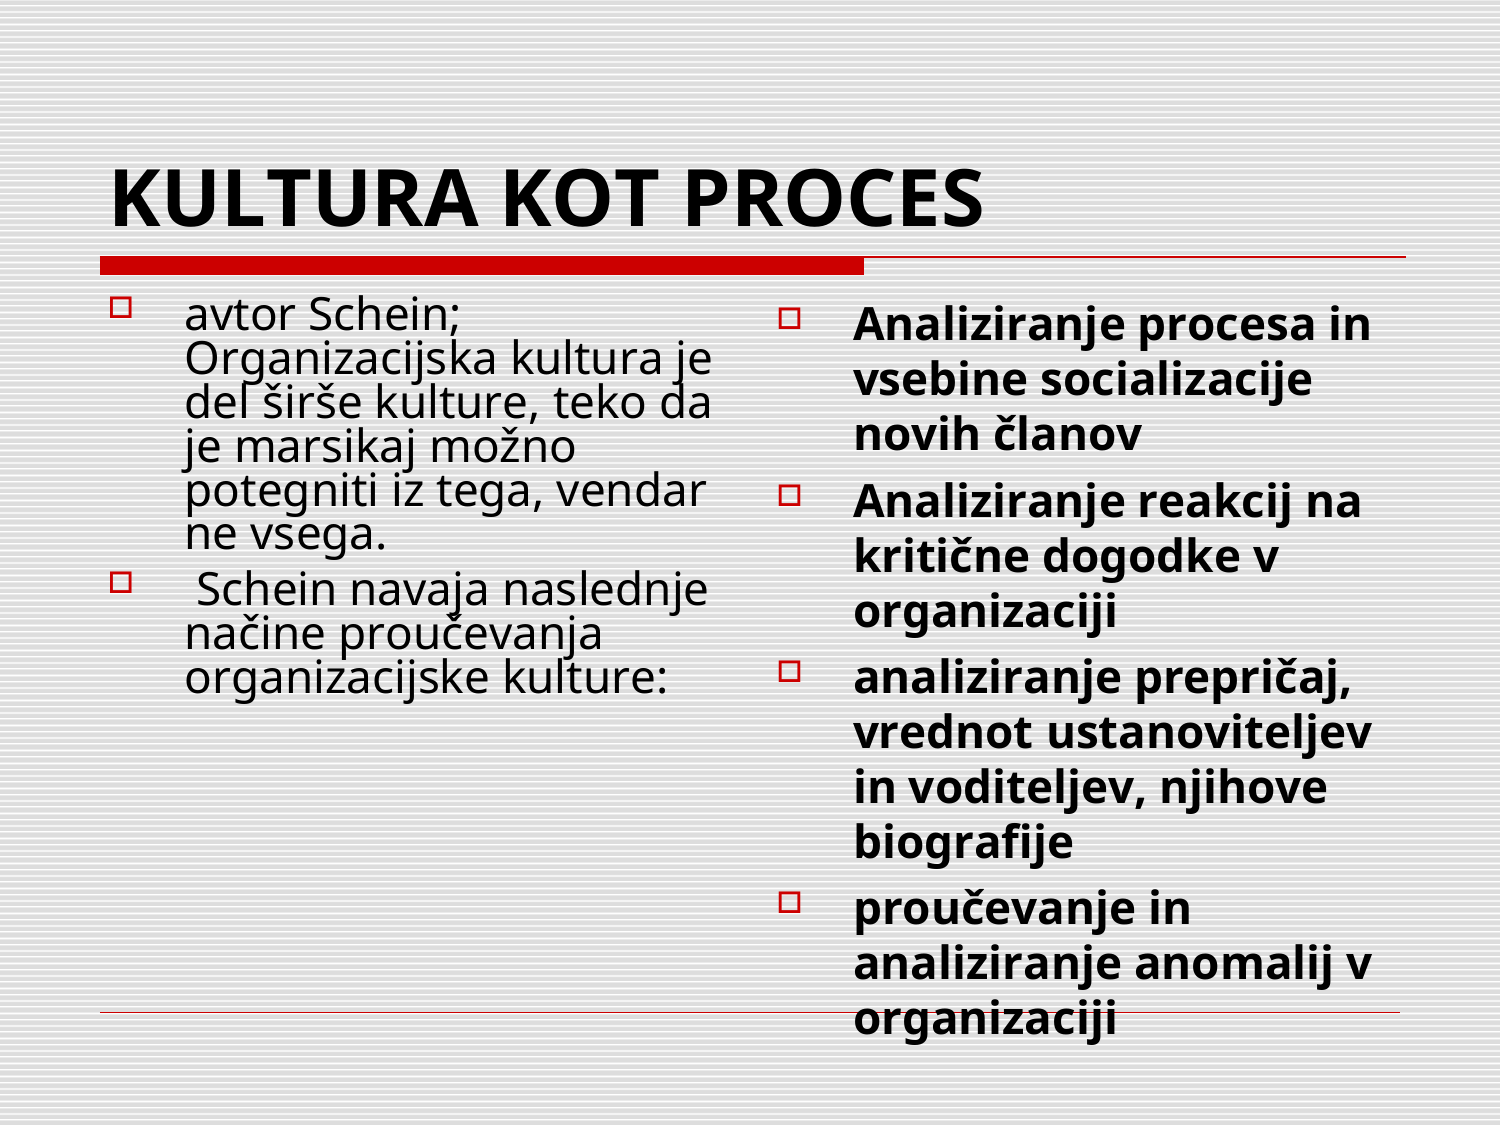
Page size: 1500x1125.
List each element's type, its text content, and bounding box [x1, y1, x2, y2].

picture [0, 0, 1500, 1125]
title KULTURA KOT PROCES [94, 49, 1407, 250]
list Analiziranje procesa in vsebine socializacije novih članov Analiziranje reakcij na kritične dogodke v organizaciji analiziranje prepričaj, vrednot ustanoviteljev in voditeljev, njihove biografije proučevanje in analiziranje anomalij v organizaciji [761, 287, 1406, 988]
list avtor Schein; Organizacijska kultura je del širše kulture, teko da je marsikaj možno potegniti iz tega, vendar ne vsega. Schein navaja naslednje načine proučevanja organizacijske kulture: [92, 287, 738, 988]
